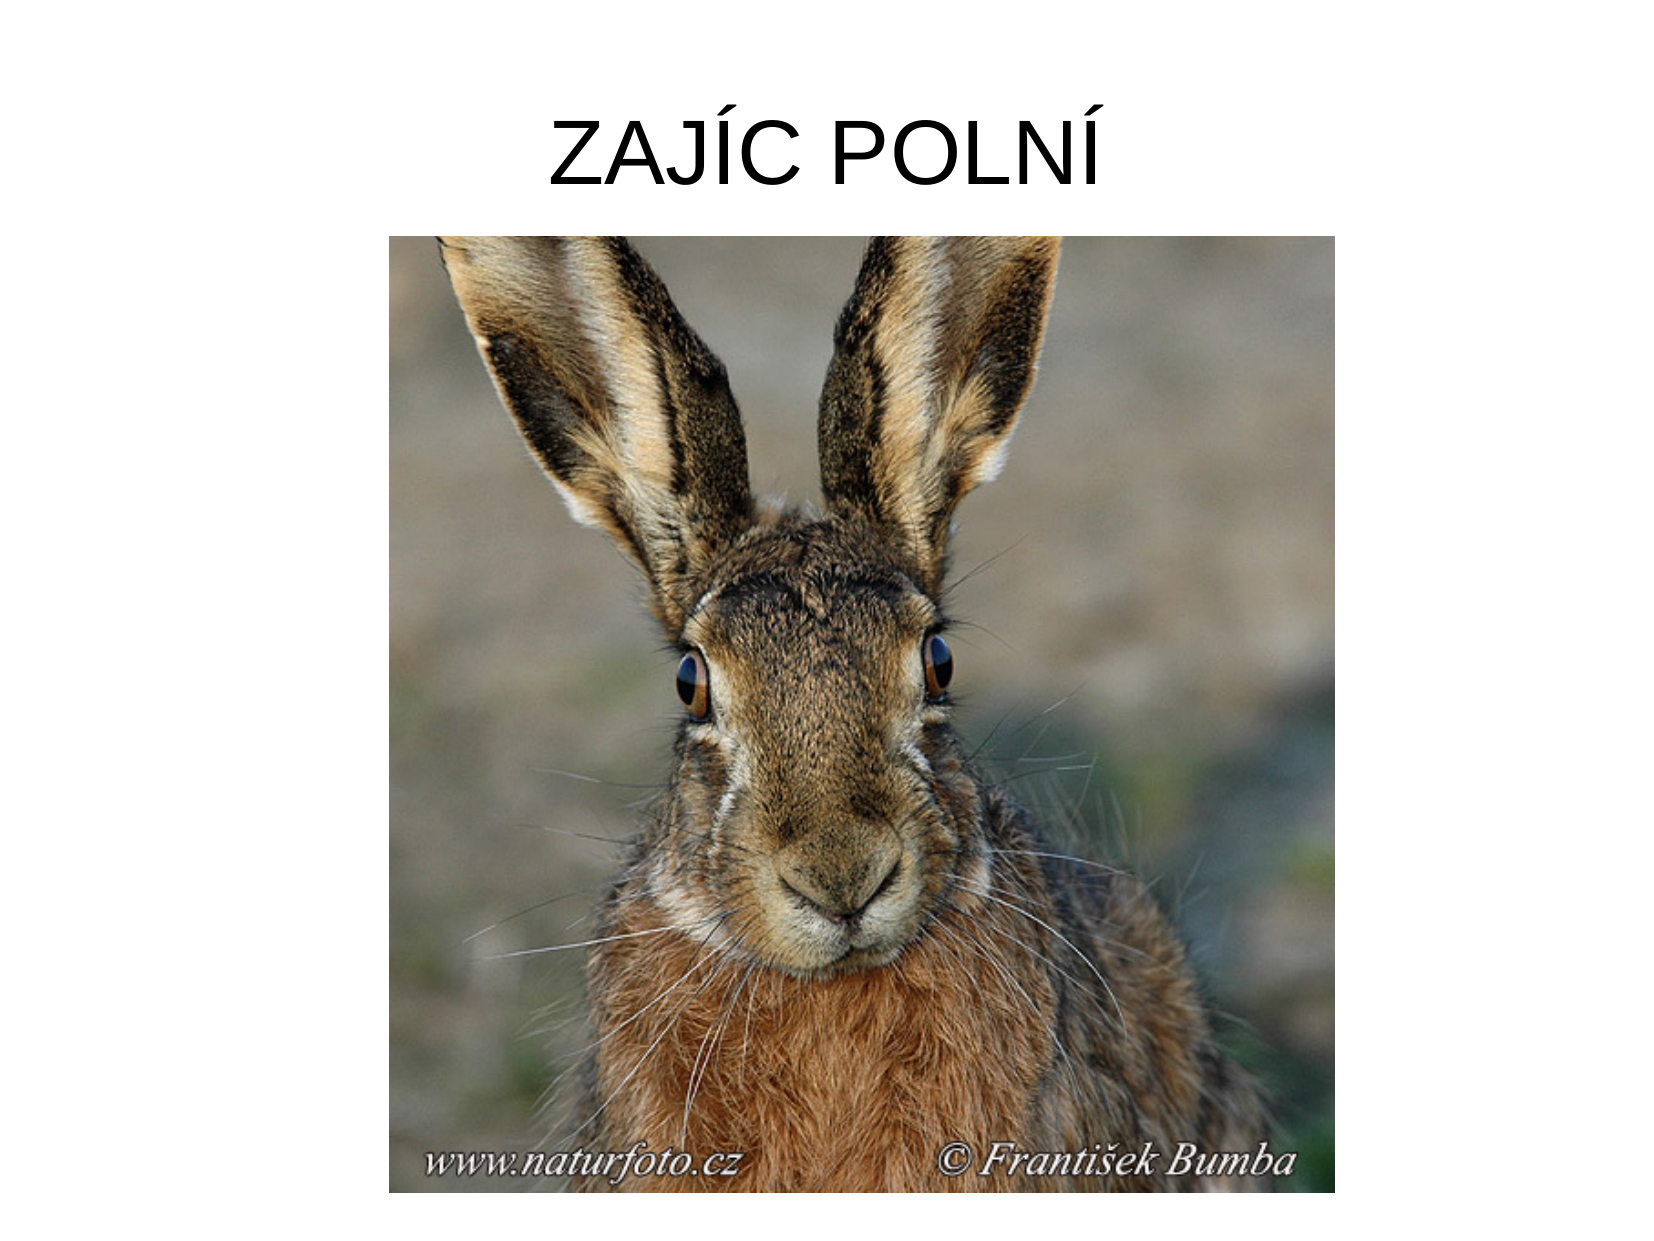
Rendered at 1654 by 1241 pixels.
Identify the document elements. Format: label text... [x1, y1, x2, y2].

picture [389, 236, 1335, 1193]
title ZAJÍC POLNÍ [82, 49, 1571, 257]
